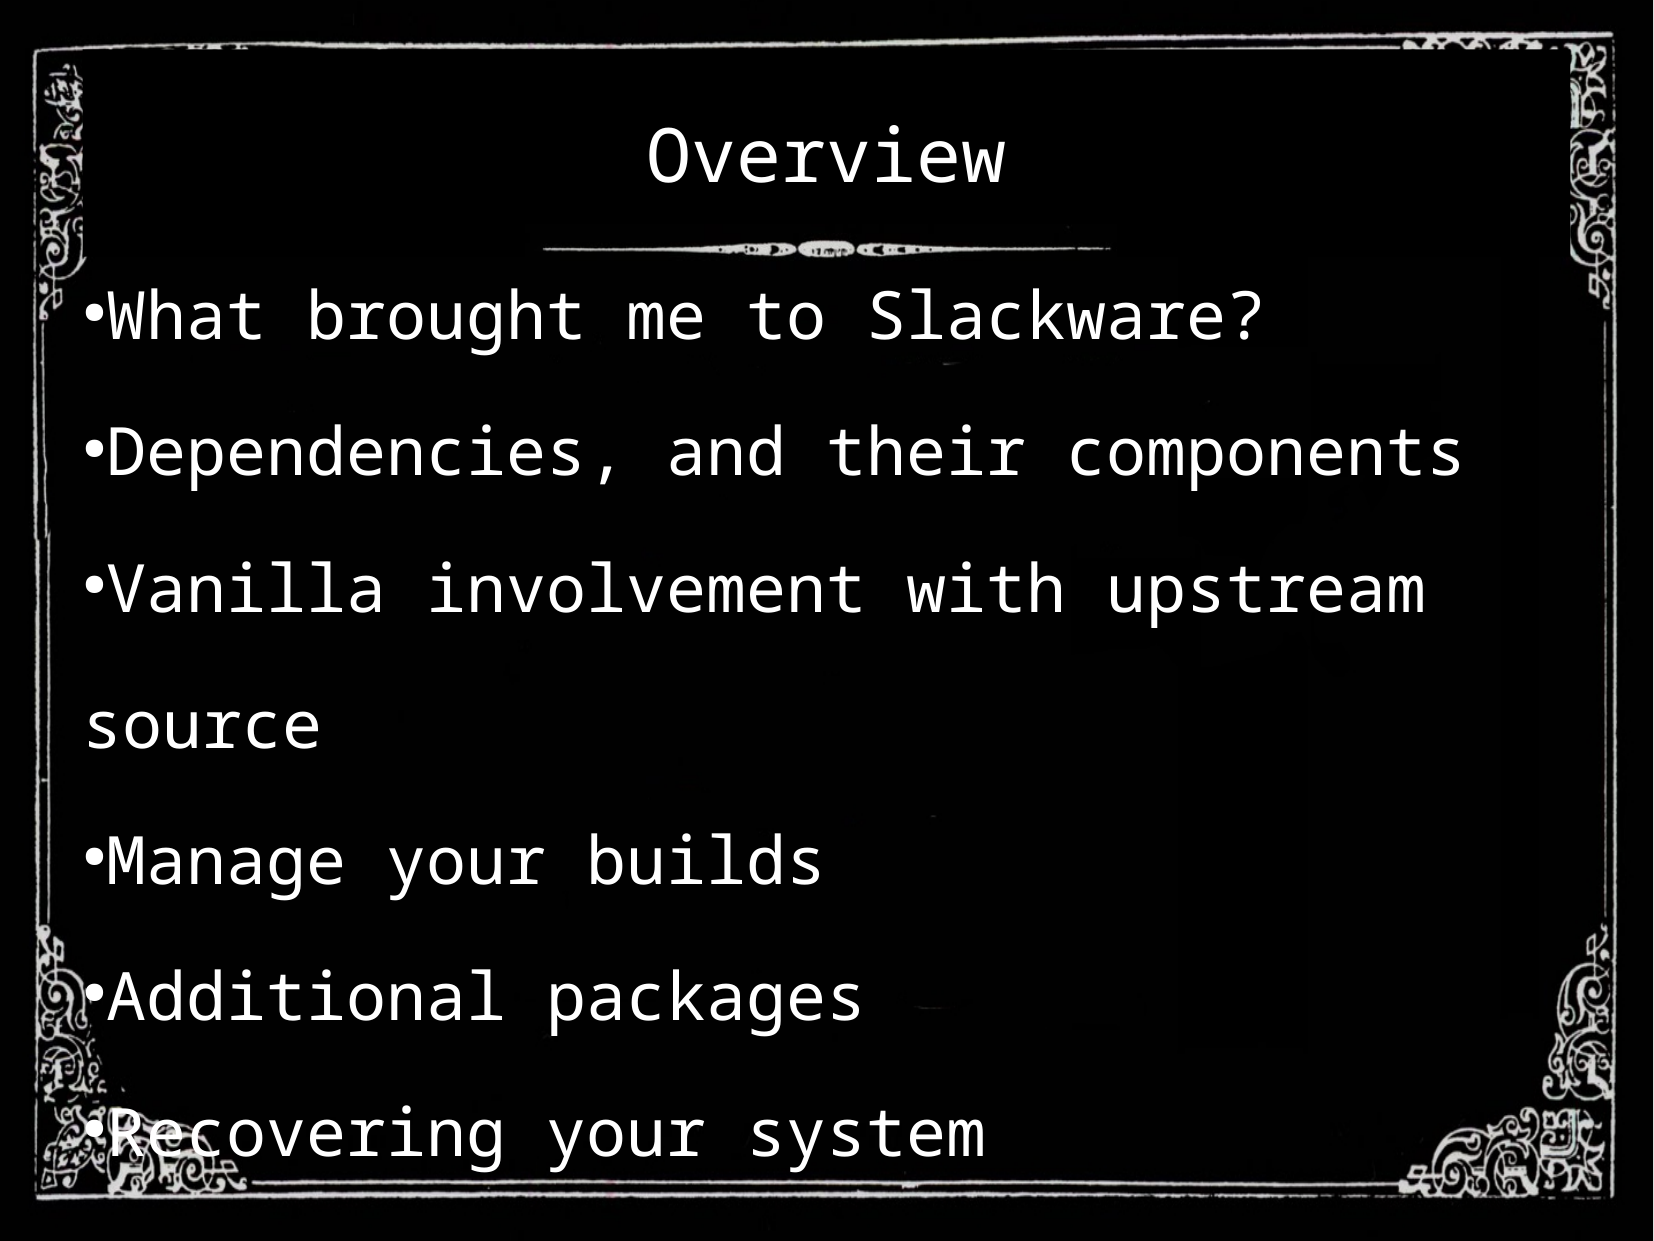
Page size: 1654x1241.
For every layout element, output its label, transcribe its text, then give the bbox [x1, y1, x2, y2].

title Overview [82, 49, 1571, 257]
picture [0, 0, 1654, 1241]
subtitle What brought me to Slackware? Dependencies, and their components Vanilla involvement with upstream source Manage your builds Additional packages Recovering your system [82, 290, 1571, 1109]
